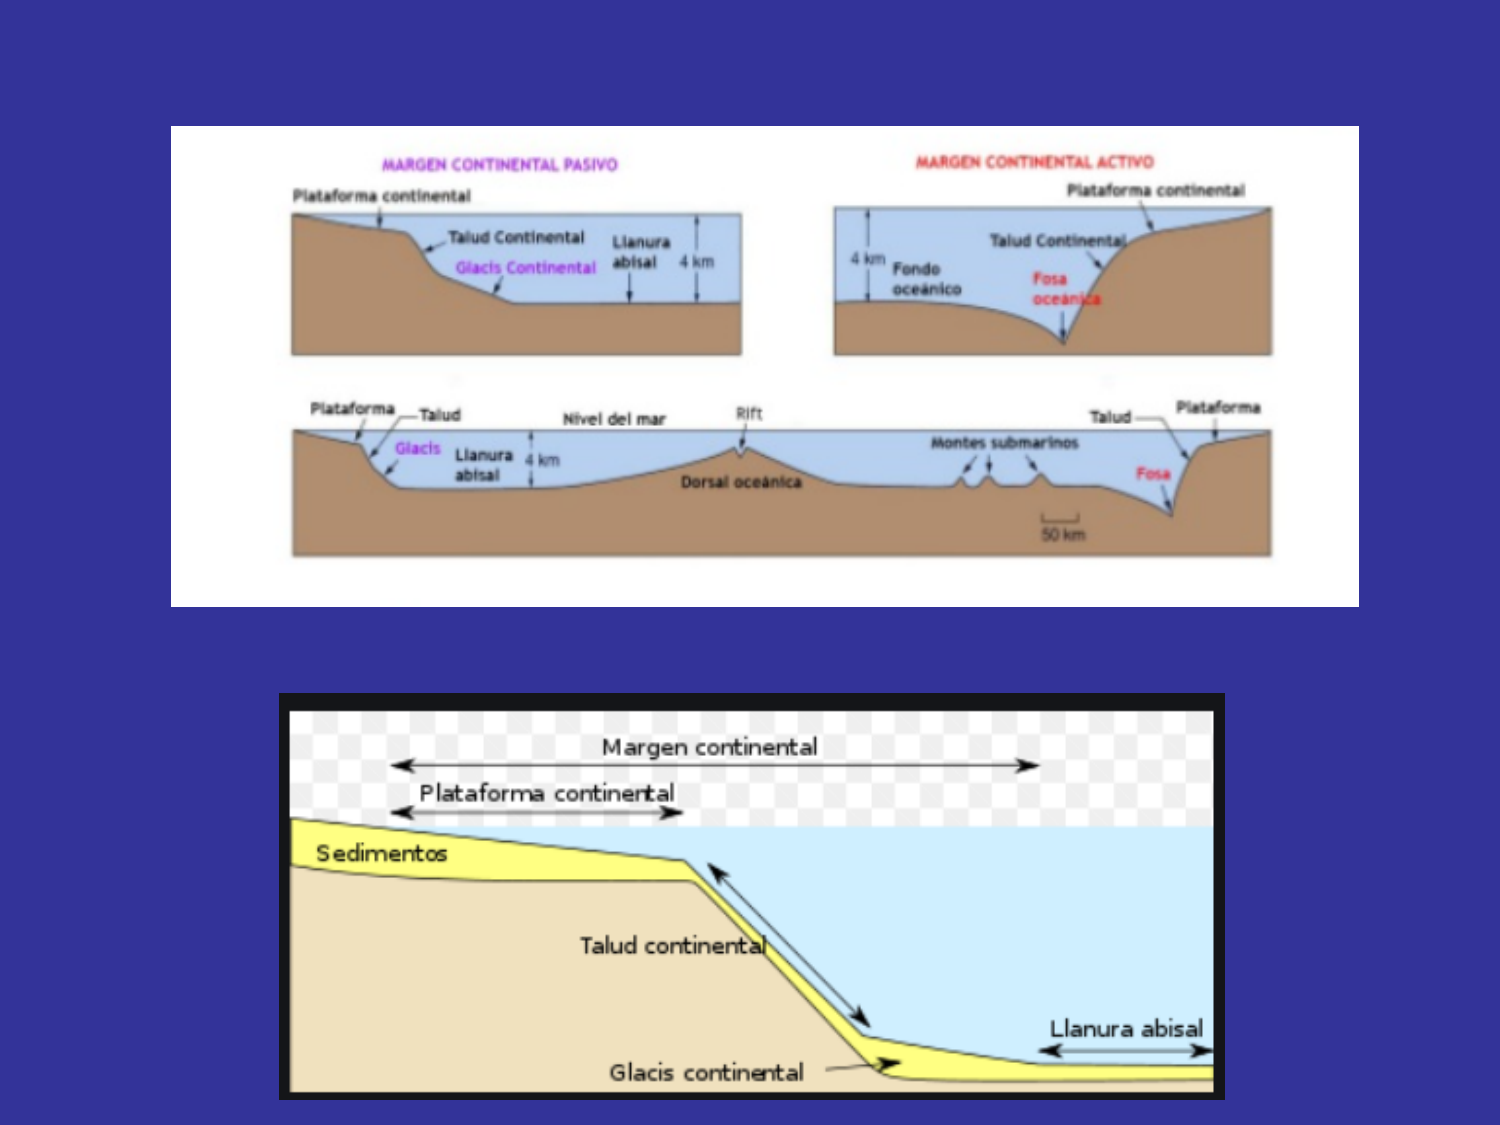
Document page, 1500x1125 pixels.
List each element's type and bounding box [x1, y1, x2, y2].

picture [171, 126, 1359, 608]
picture [279, 693, 1225, 1100]
